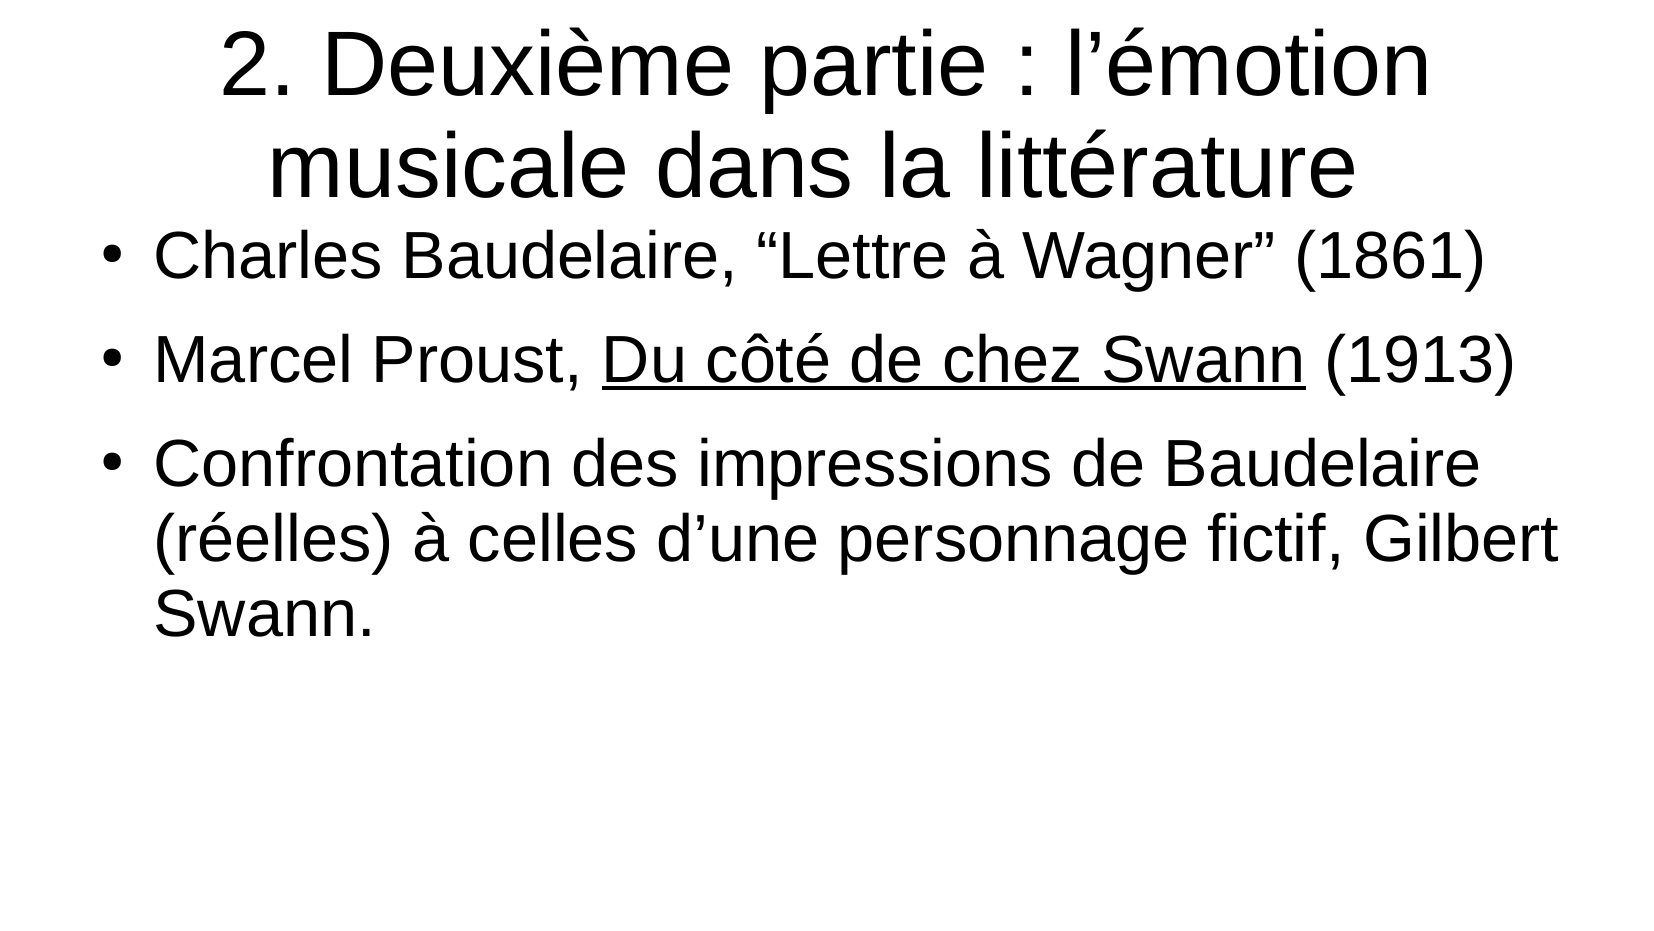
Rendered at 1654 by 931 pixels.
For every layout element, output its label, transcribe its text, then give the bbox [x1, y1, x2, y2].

title 2. Deuxième partie : l’émotion musicale dans la littérature [82, 12, 1571, 217]
list Charles Baudelaire, “Lettre à Wagner” (1861) Marcel Proust, Du côté de chez Swann (1913) Confrontation des impressions de Baudelaire (réelles) à celles d’une personnage fictif, Gilbert Swann. [82, 217, 1571, 758]
